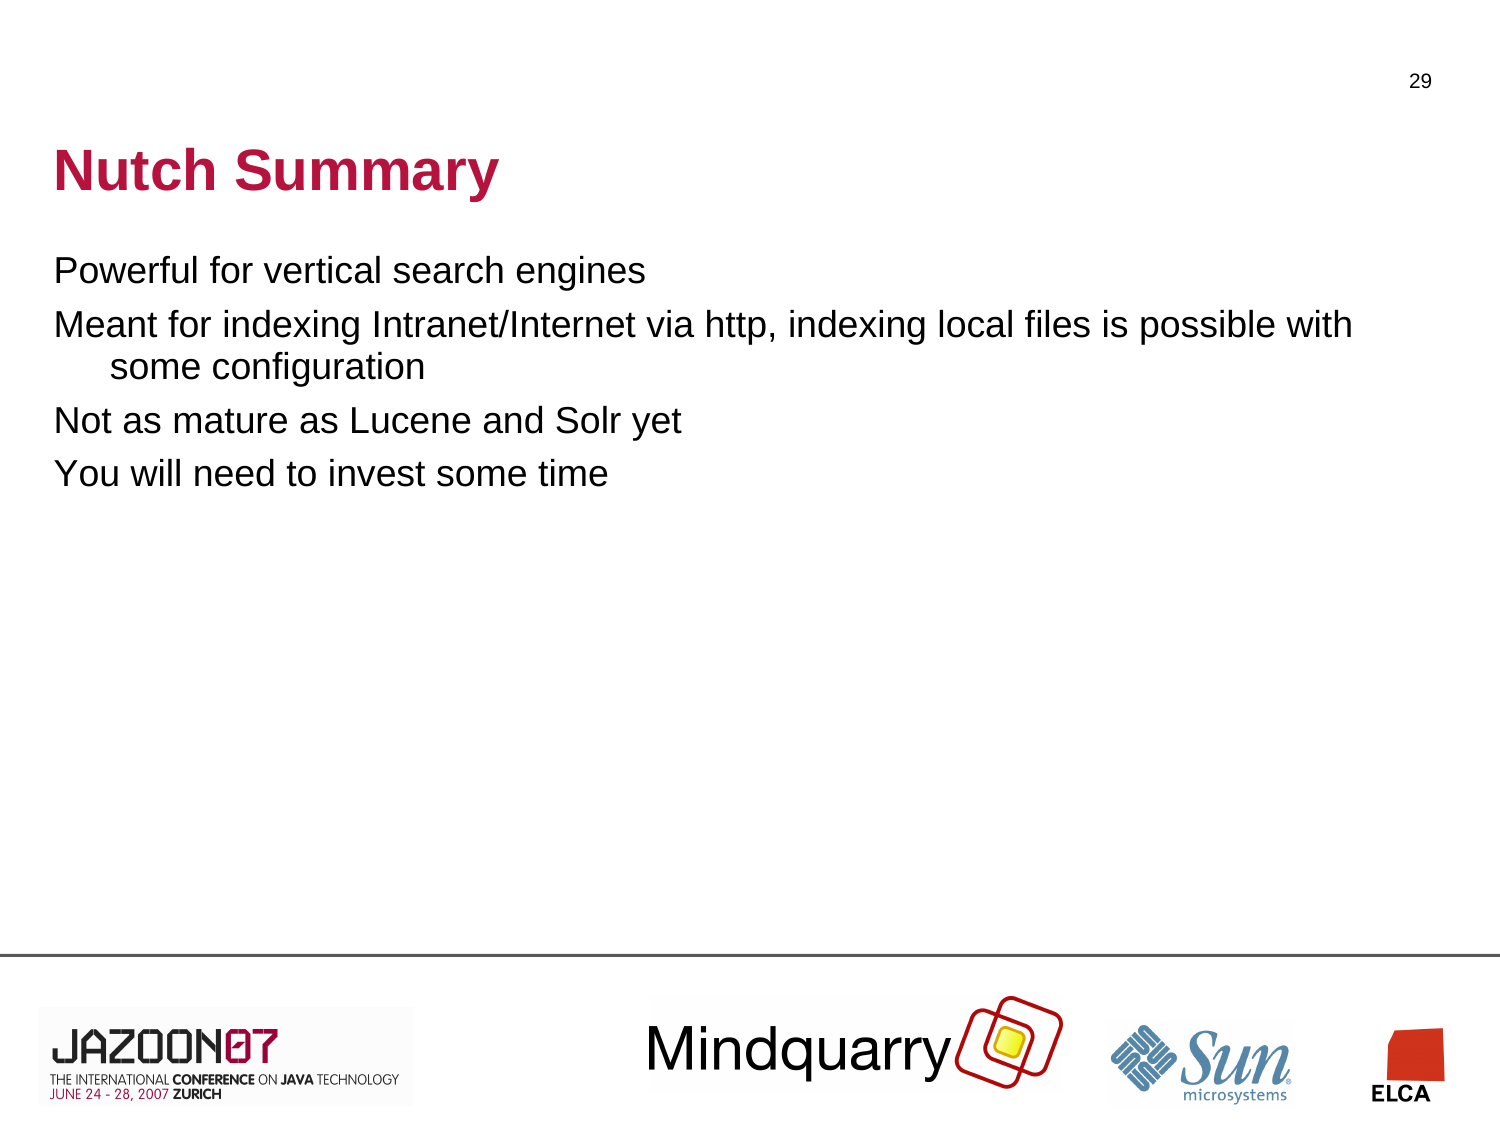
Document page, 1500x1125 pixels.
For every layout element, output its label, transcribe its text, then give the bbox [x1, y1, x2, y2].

title Nutch Summary [53, 119, 1447, 231]
list Powerful for vertical search engines Meant for indexing Intranet/Internet via http, indexing local files is possible with some configuration Not as mature as Lucene and Solr yet You will need to invest some time [53, 249, 1451, 953]
picture [649, 996, 1063, 1093]
picture [1107, 1021, 1294, 1107]
picture [38, 1007, 413, 1106]
picture [1370, 1025, 1446, 1105]
